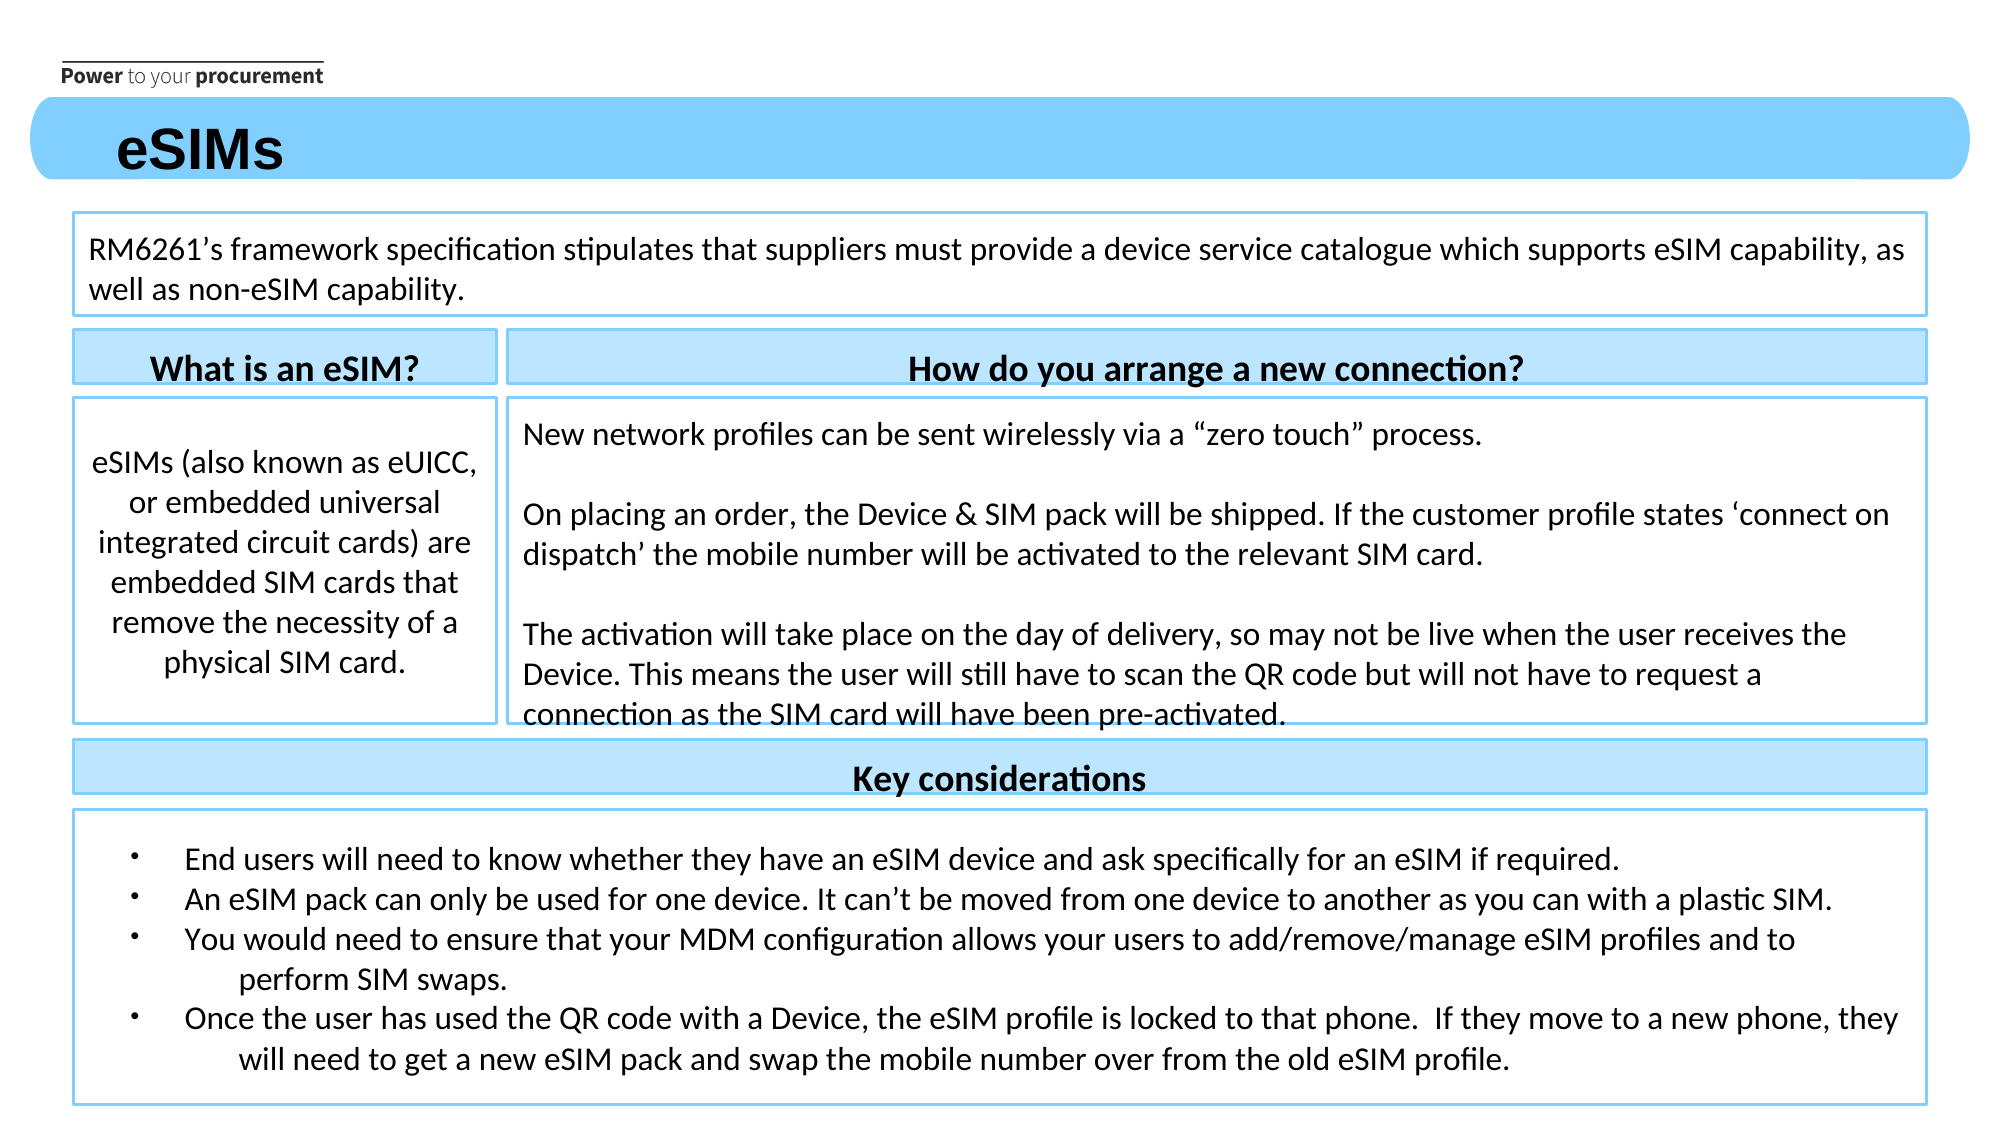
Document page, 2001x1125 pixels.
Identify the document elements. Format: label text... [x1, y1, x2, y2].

text_box What is an eSIM? [73, 329, 497, 384]
text_box eSIMs (also known as eUICC, or embedded universal integrated circuit cards) are embedded SIM cards that remove the necessity of a physical SIM card. [73, 397, 497, 724]
text_box RM6261’s framework specification stipulates that suppliers must provide a device service catalogue which supports eSIM capability, as well as non-eSIM capability. [73, 212, 1927, 316]
text_box New network profiles can be sent wirelessly via a “zero touch” process. On placing an order, the Device & SIM pack will be shipped. If the customer profile states ‘connect on dispatch’ the mobile number will be activated to the relevant SIM card. The activation will take place on the day of delivery, so may not be live when the user receives the Device. This means the user will still have to scan the QR code but will not have to request a connection as the SIM card will have been pre-activated. [507, 397, 1927, 724]
text_box Key considerations [73, 739, 1927, 794]
text_box [30, 97, 1970, 180]
text_box How do you arrange a new connection? [507, 329, 1927, 384]
text_box End users will need to know whether they have an eSIM device and ask specifically for an eSIM if required. An eSIM pack can only be used for one device. It can’t be moved from one device to another as you can with a plastic SIM. You would need to ensure that your MDM configuration allows your users to add/remove/manage eSIM profiles and to perform SIM swaps. Once the user has used the QR code with a Device, the eSIM profile is locked to that phone. If they move to a new phone, they will need to get a new eSIM pack and swap the mobile number over from the old eSIM profile. [73, 809, 1927, 1105]
title eSIMs [116, 111, 1269, 166]
